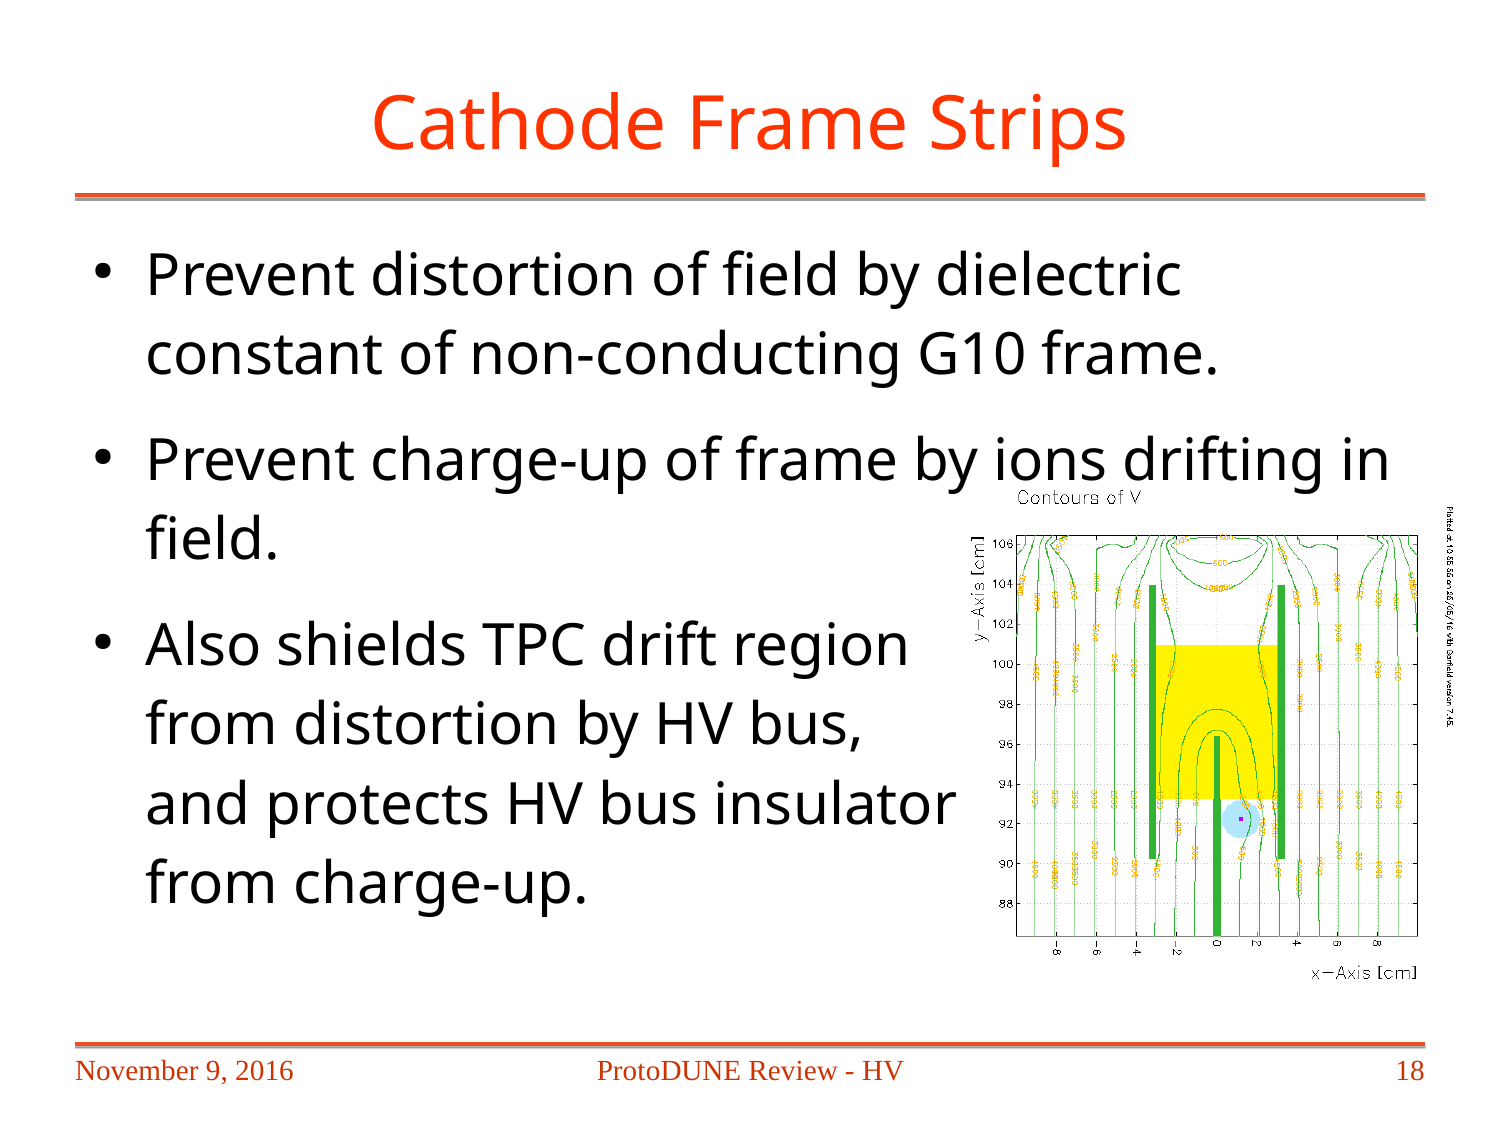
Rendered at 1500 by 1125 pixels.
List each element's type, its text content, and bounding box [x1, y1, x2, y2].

picture [1425, 469, 1475, 1002]
title Cathode Frame Strips [75, 44, 1425, 196]
list Prevent distortion of field by dielectric constant of non-conducting G10 frame. Prevent charge-up of frame by ions drifting in field. Also shields TPC drift region from distortion by HV bus, and protects HV bus insulator from charge-up. [75, 232, 1425, 1002]
